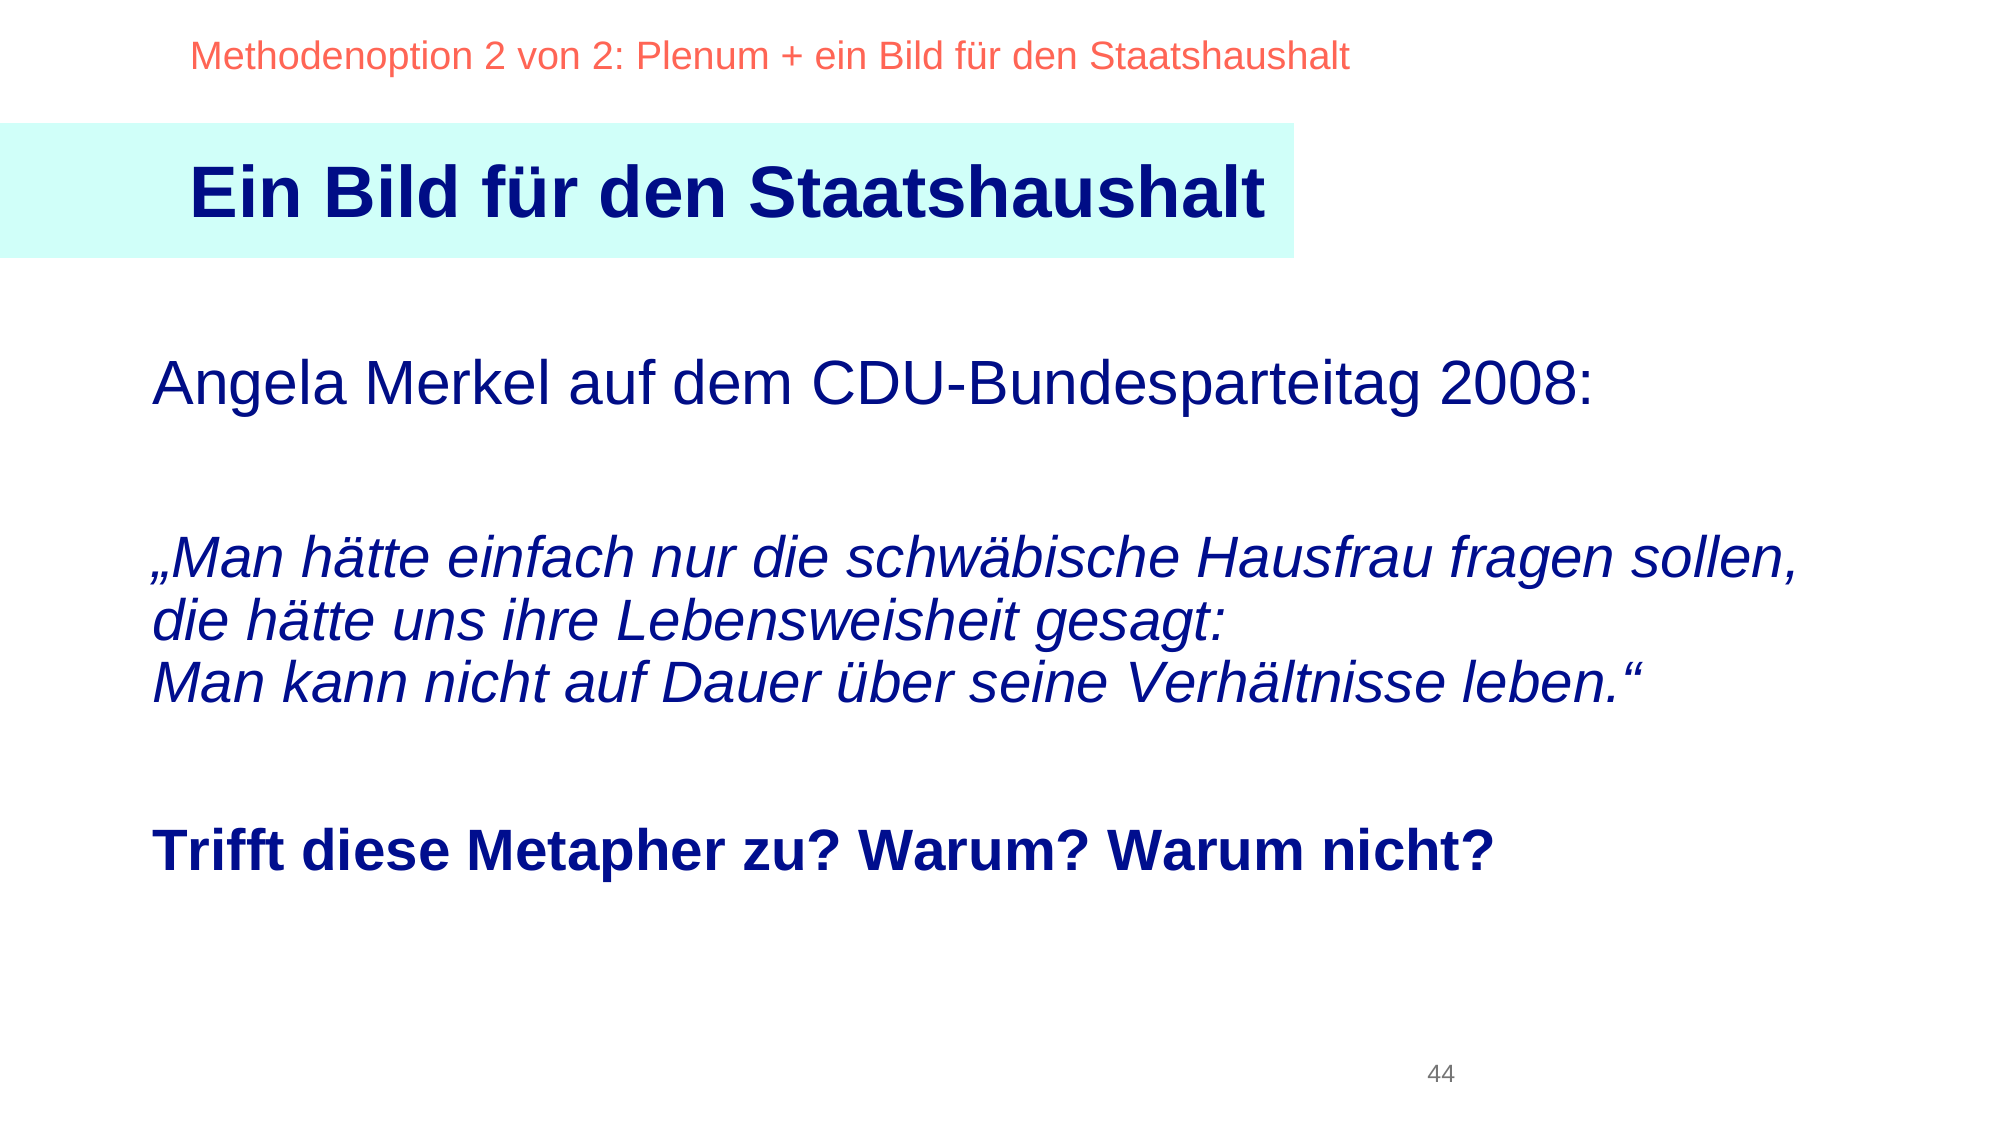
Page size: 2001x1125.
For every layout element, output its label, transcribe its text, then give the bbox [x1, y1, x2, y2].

list Methodenoption 2 von 2: Plenum + ein Bild für den Staatshaushalt [137, 27, 1383, 107]
list Ein Bild für den Staatshaushalt [137, 129, 1825, 258]
list Angela Merkel auf dem CDU-Bundesparteitag 2008: „Man hätte einfach nur die schwäbische Hausfrau fragen sollen, die hätte uns ihre Lebensweisheit gesagt: Man kann nicht auf Dauer über seine Verhältnisse leben.“ Trifft diese Metapher zu? Warum? Warum nicht? [137, 342, 1863, 1057]
